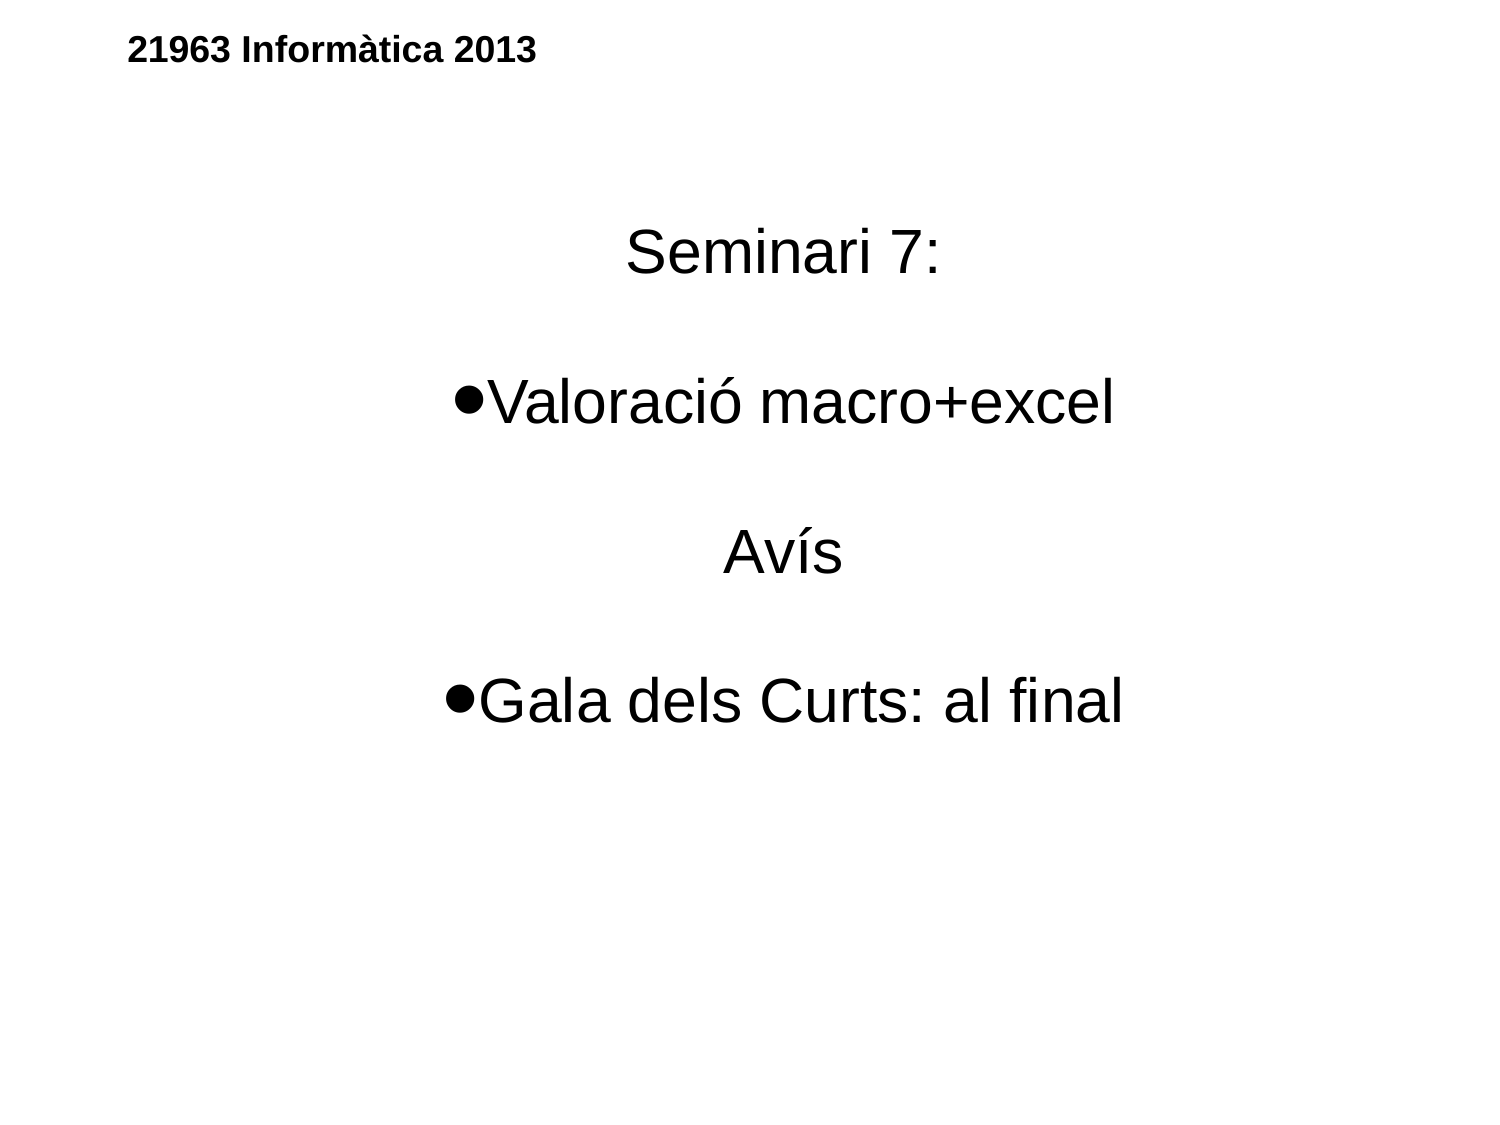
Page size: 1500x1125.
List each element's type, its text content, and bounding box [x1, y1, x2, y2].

text_box Seminari 7: Valoració macro+excel Avís Gala dels Curts: al final [112, 195, 1456, 1060]
text_box 21963 Informàtica 2013 [112, 20, 1388, 85]
